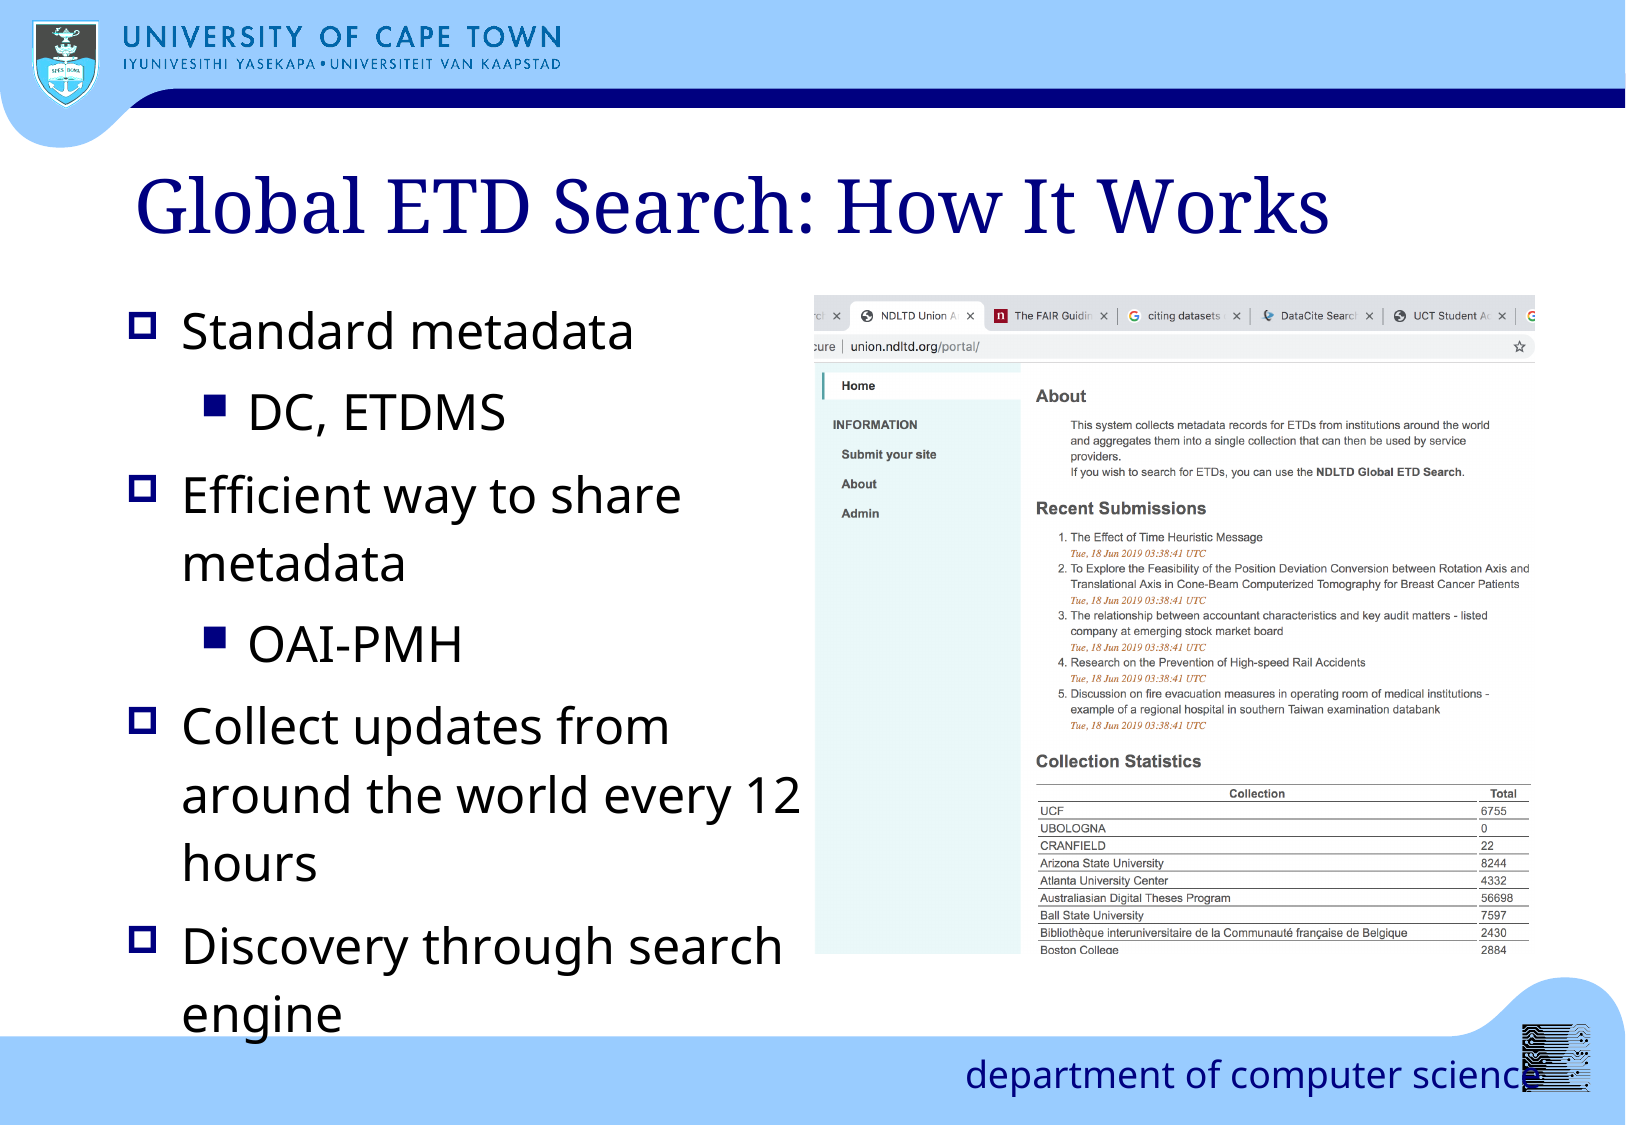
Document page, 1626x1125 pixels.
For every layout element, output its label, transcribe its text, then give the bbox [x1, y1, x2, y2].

picture [120, 23, 563, 71]
title Global ETD Search: How It Works [134, 140, 1571, 268]
picture [814, 295, 1535, 954]
list Standard metadata DC, ETDMS Efficient way to share metadata OAI-PMH Collect updates from around the world every 12 hours Discovery through search engine [125, 296, 808, 979]
picture [1522, 1024, 1591, 1092]
picture [1526, 1070, 1536, 1076]
